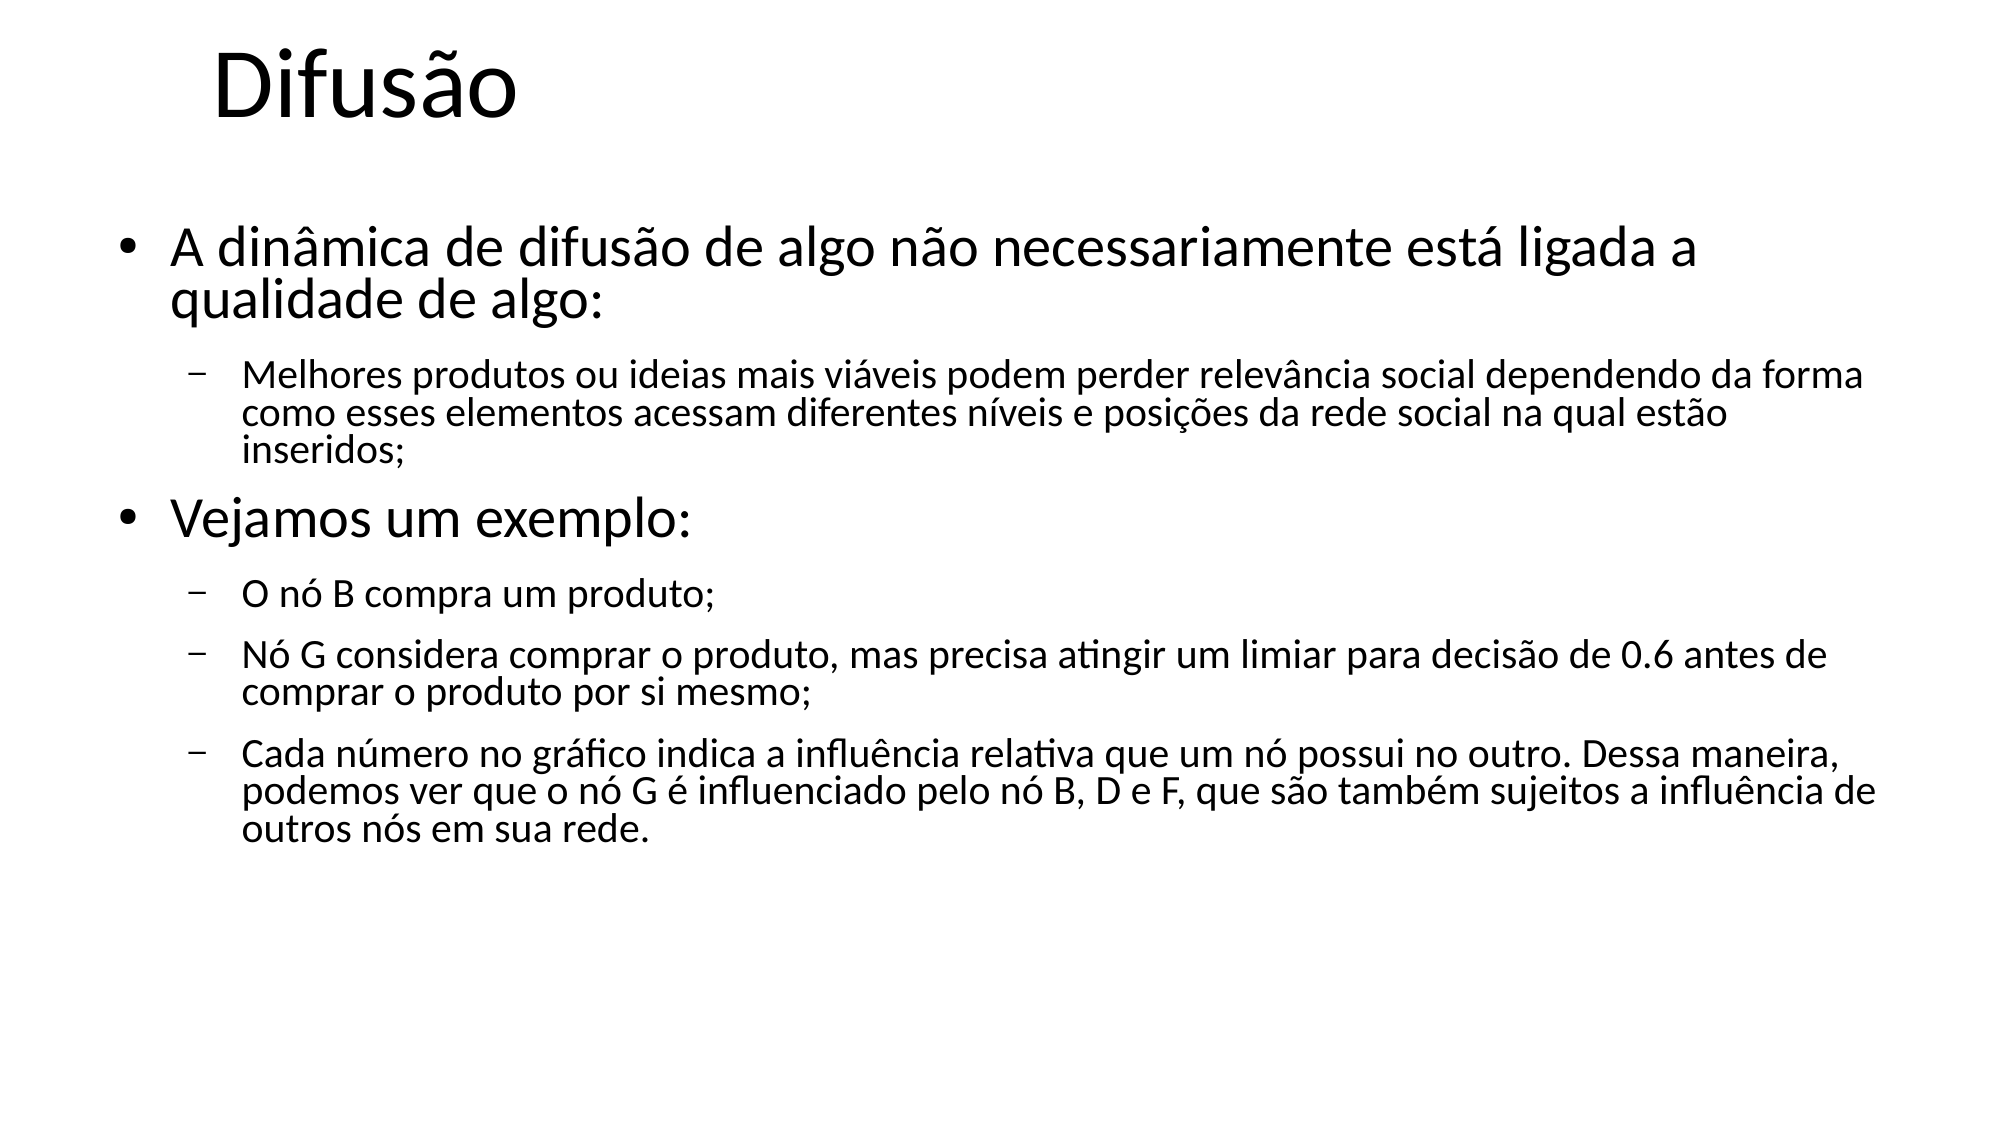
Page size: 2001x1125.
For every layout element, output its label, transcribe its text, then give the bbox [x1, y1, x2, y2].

list A dinâmica de difusão de algo não necessariamente está ligada a qualidade de algo: Melhores produtos ou ideias mais viáveis podem perder relevância social dependendo da forma como esses elementos acessam diferentes níveis e posições da rede social na qual estão inseridos; Vejamos um exemplo: O nó B compra um produto; Nó G considera comprar o produto, mas precisa atingir um limiar para decisão de 0.6 antes de comprar o produto por si mesmo; Cada número no gráfico indica a influência relativa que um nó possui no outro. Dessa maneira, podemos ver que o nó G é influenciado pelo nó B, D e F, que são também sujeitos a influência de outros nós em sua rede. [99, 224, 1900, 1006]
title Difusão [212, 0, 1713, 224]
